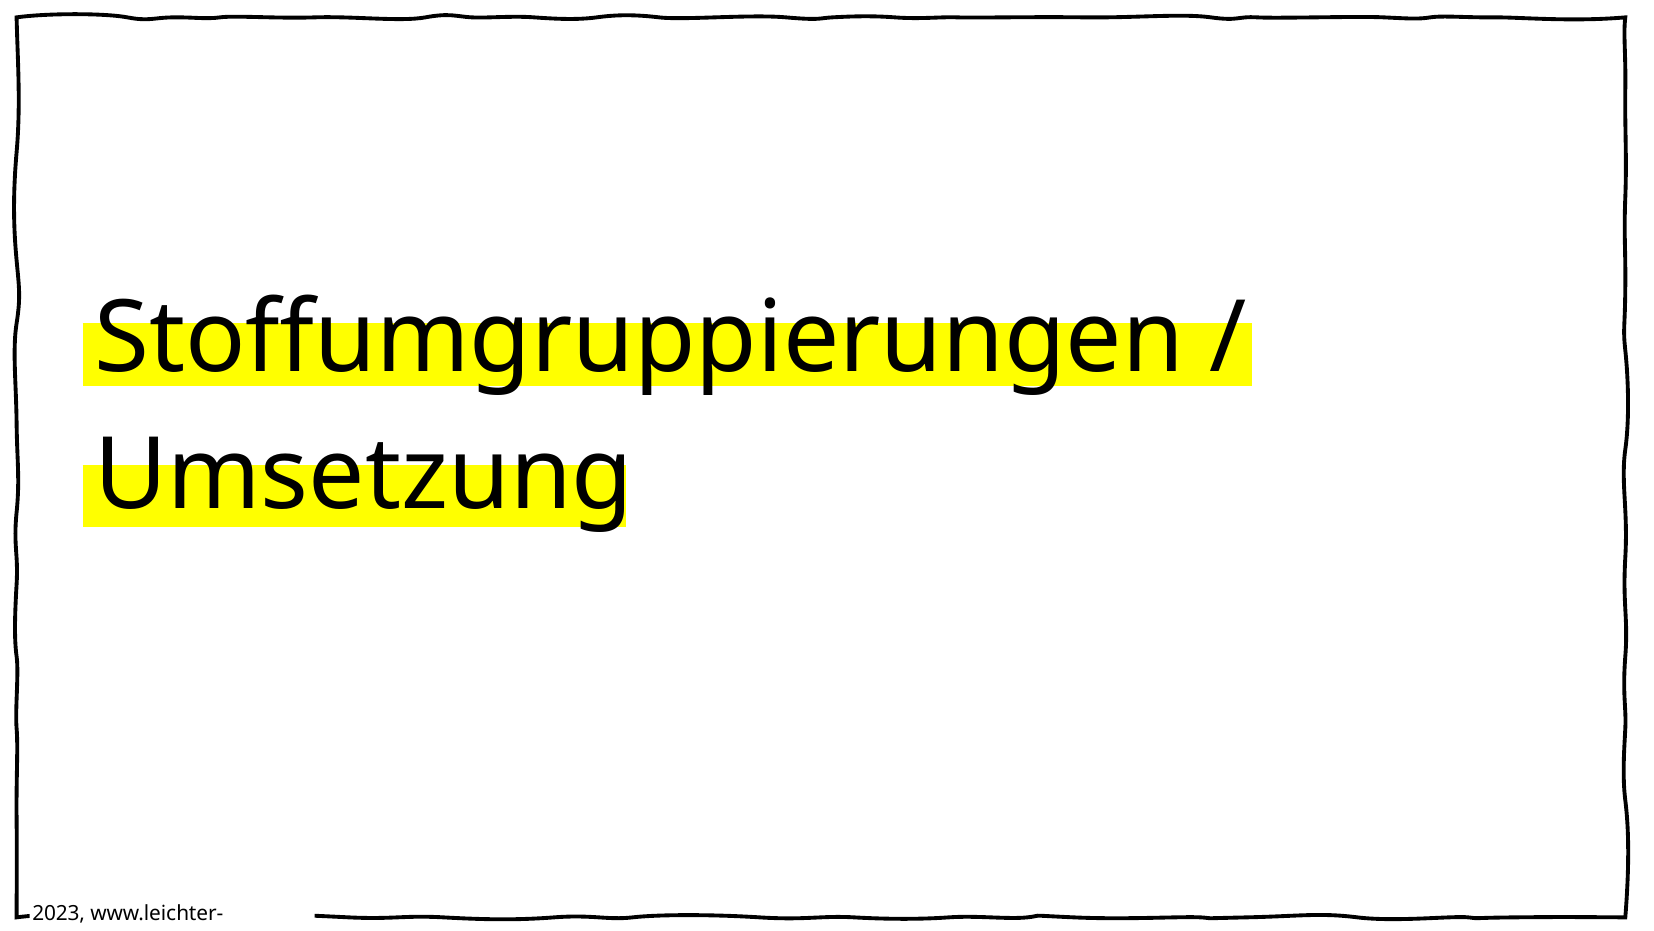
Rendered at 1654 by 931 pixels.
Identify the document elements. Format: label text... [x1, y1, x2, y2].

title Stoffumgruppierungen / Umsetzung [94, 264, 1583, 538]
